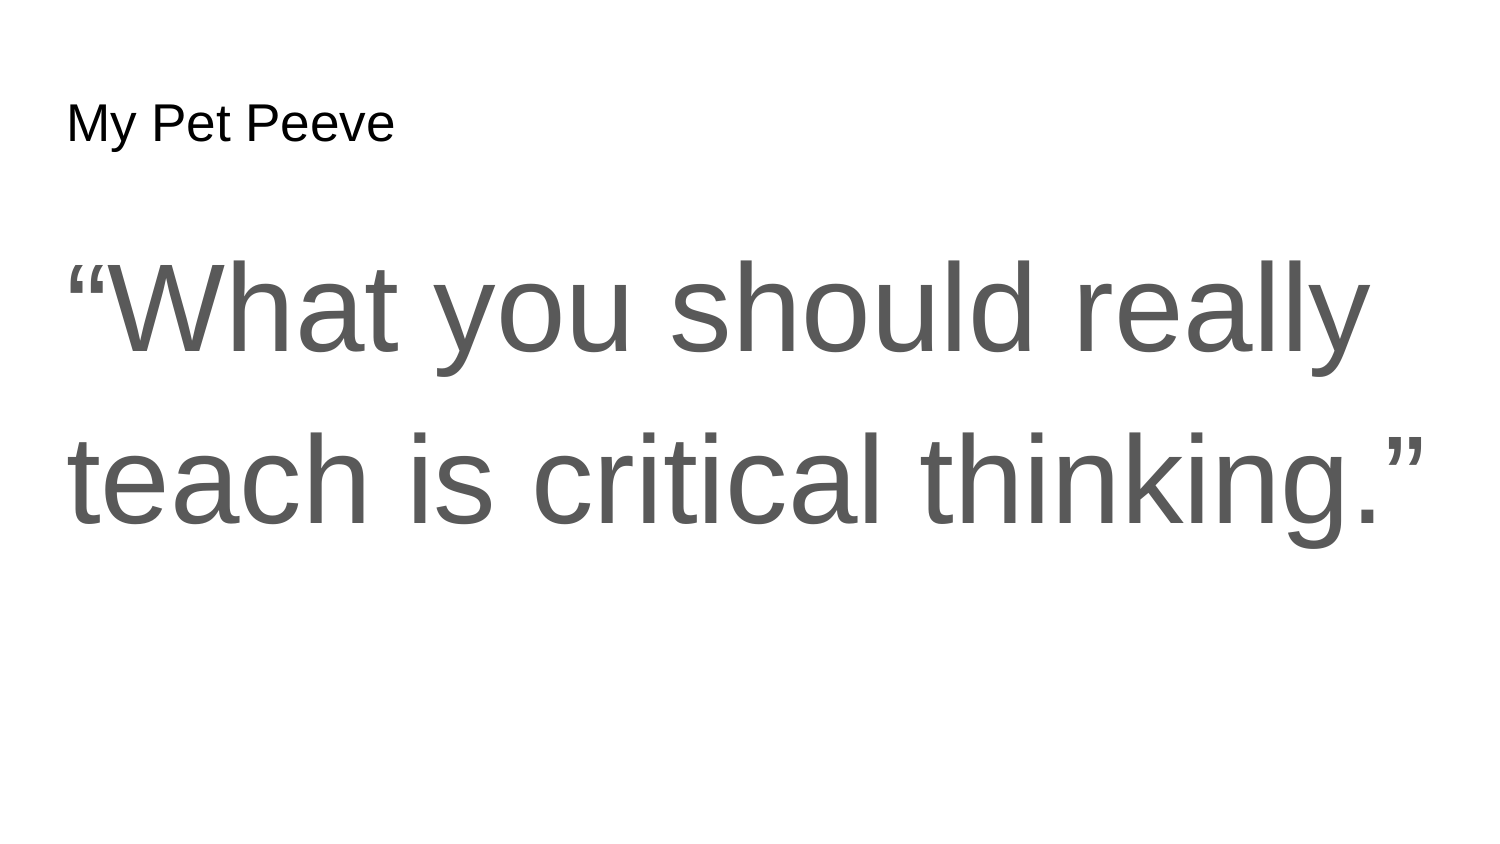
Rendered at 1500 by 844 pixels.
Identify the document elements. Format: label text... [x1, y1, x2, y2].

title My Pet Peeve [51, 72, 1449, 167]
list “What you should really teach is critical thinking.” [51, 189, 1449, 750]
